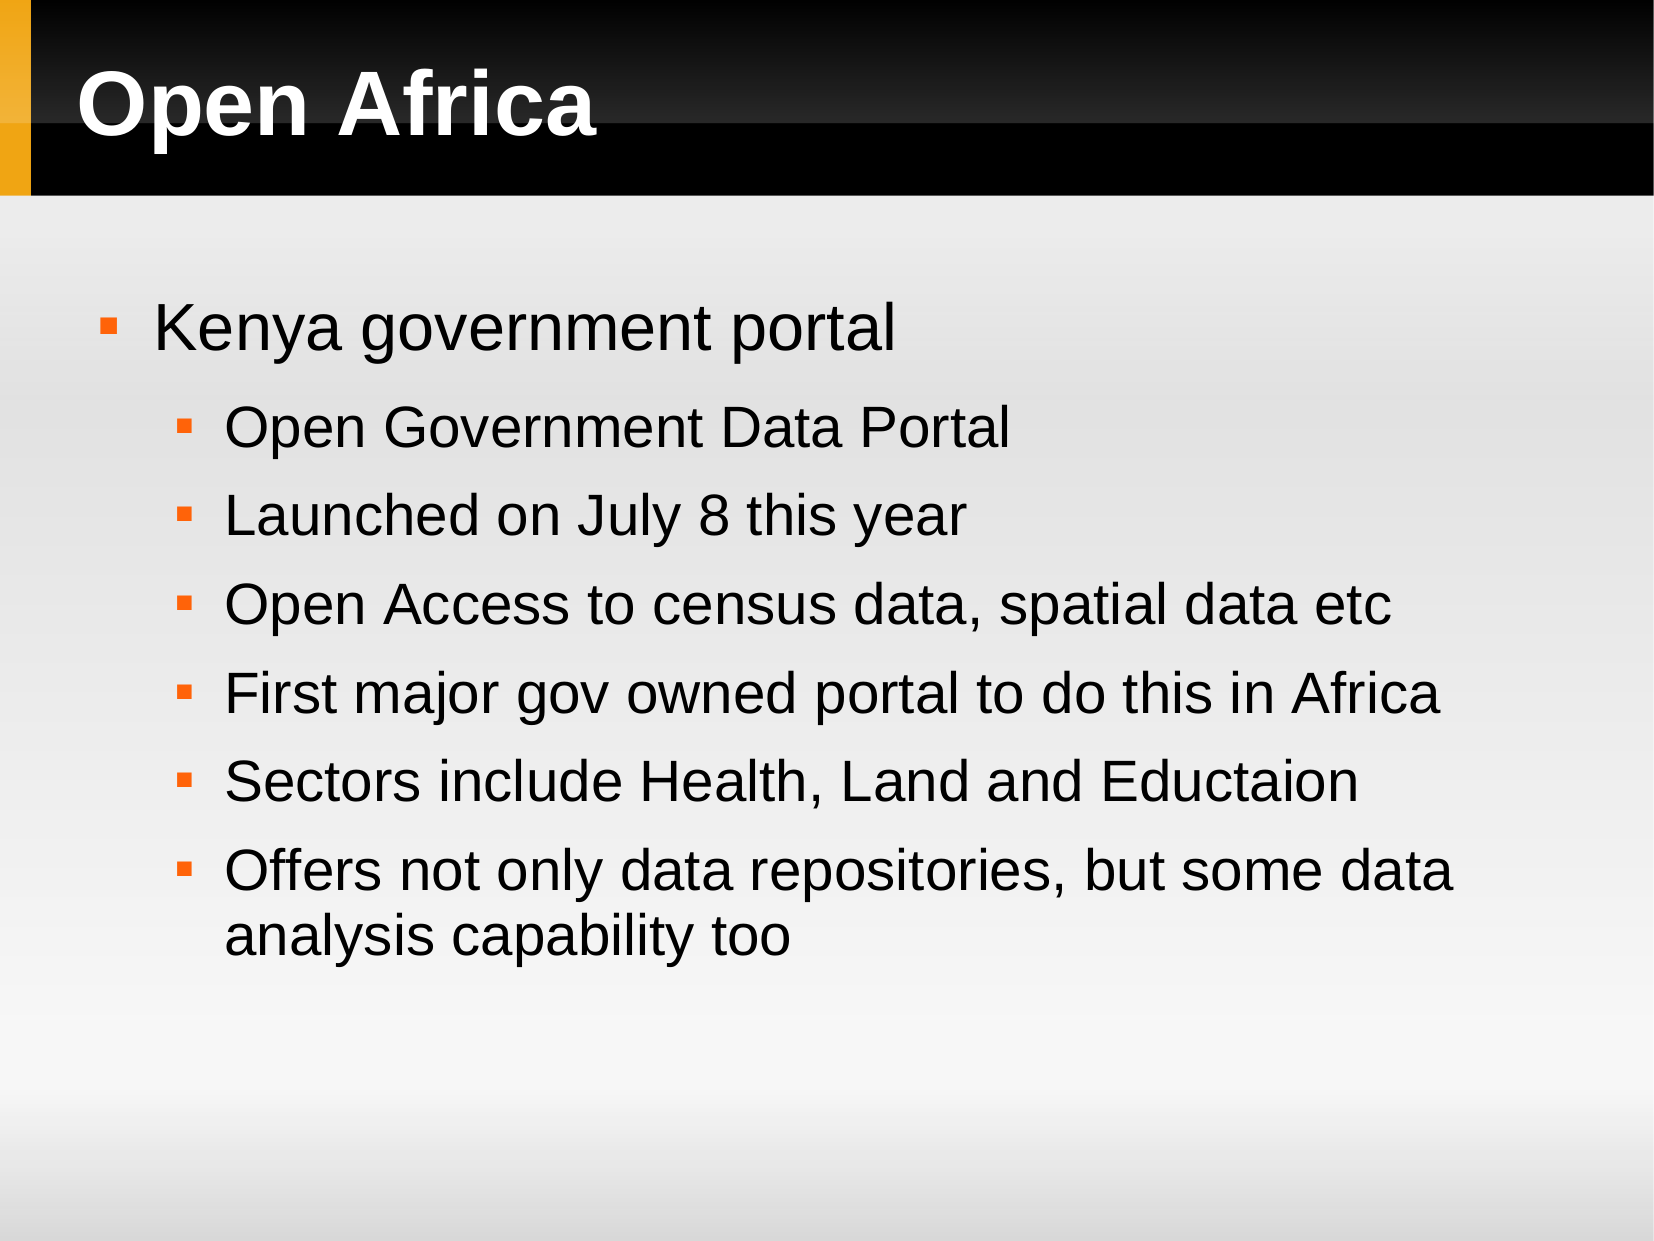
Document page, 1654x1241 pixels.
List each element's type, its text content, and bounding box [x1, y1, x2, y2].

title Open Africa [76, 0, 1565, 208]
list Kenya government portal Open Government Data Portal Launched on July 8 this year Open Access to census data, spatial data etc First major gov owned portal to do this in Africa Sectors include Health, Land and Eductaion Offers not only data repositories, but some data analysis capability too [82, 290, 1571, 1109]
picture [0, 0, 1654, 1241]
